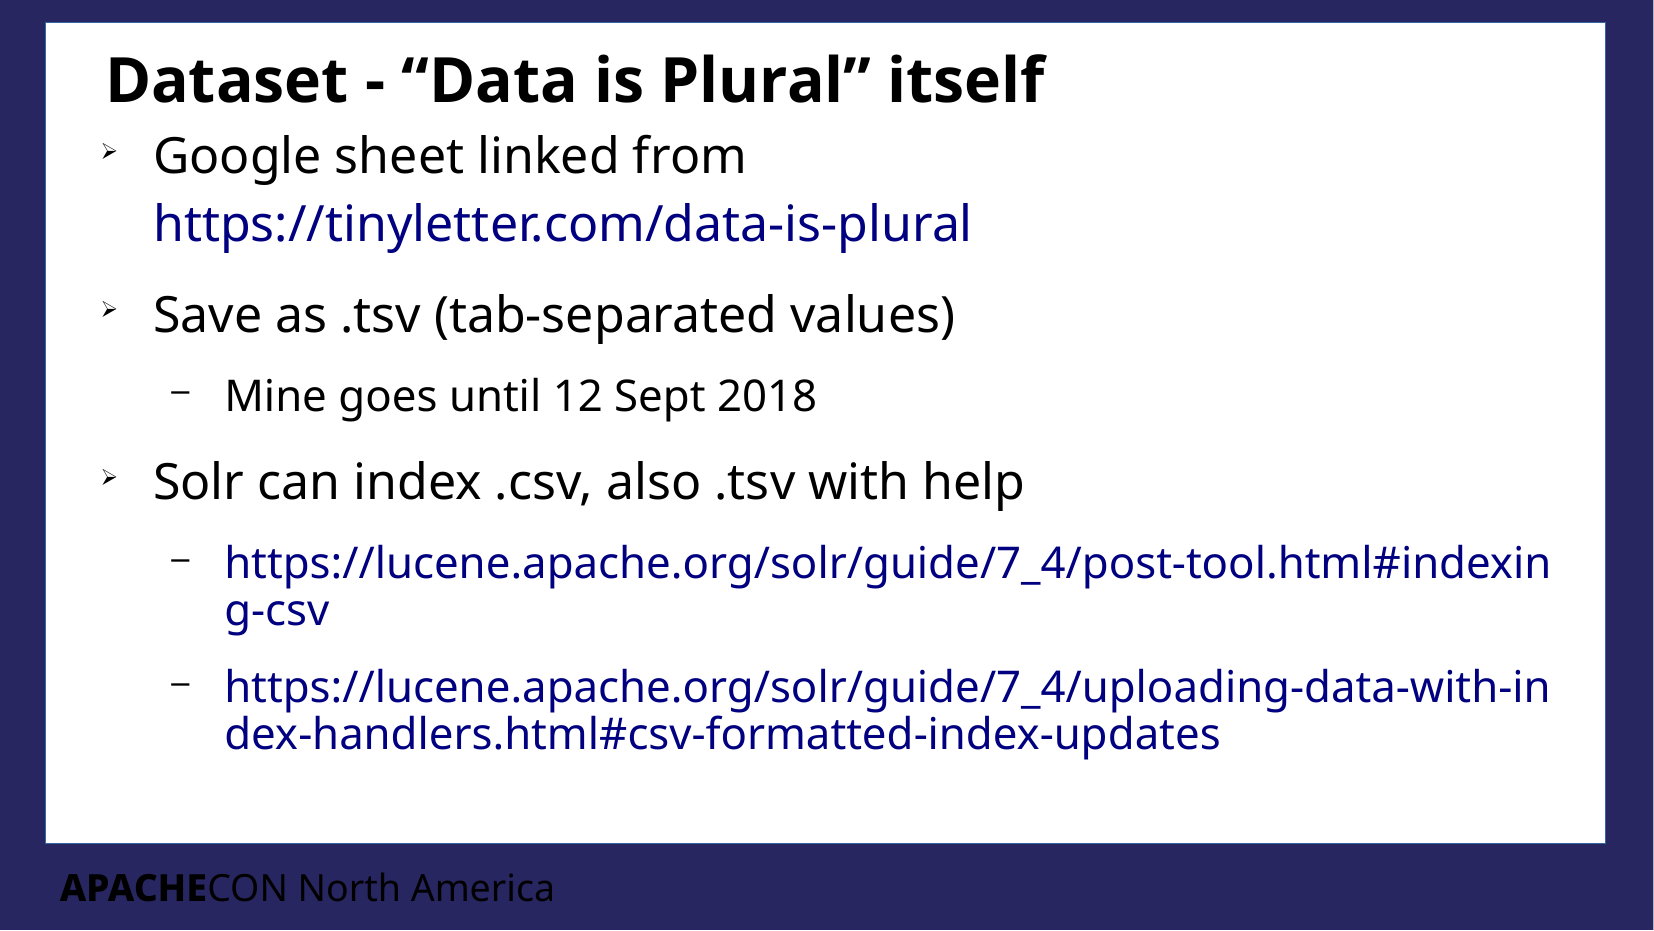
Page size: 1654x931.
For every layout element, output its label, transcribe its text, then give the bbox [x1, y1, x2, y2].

title Dataset - “Data is Plural” itself [105, 37, 1546, 120]
list Google sheet linked from https://tinyletter.com/data-is-plural Save as .tsv (tab-separated values) Mine goes until 12 Sept 2018 Solr can index .csv, also .tsv with help https://lucene.apache.org/solr/guide/7_4/post-tool.html#indexing-csv https://lucene.apache.org/solr/guide/7_4/uploading-data-with-index-handlers.html#csv-formatted-index-updates [82, 120, 1571, 757]
